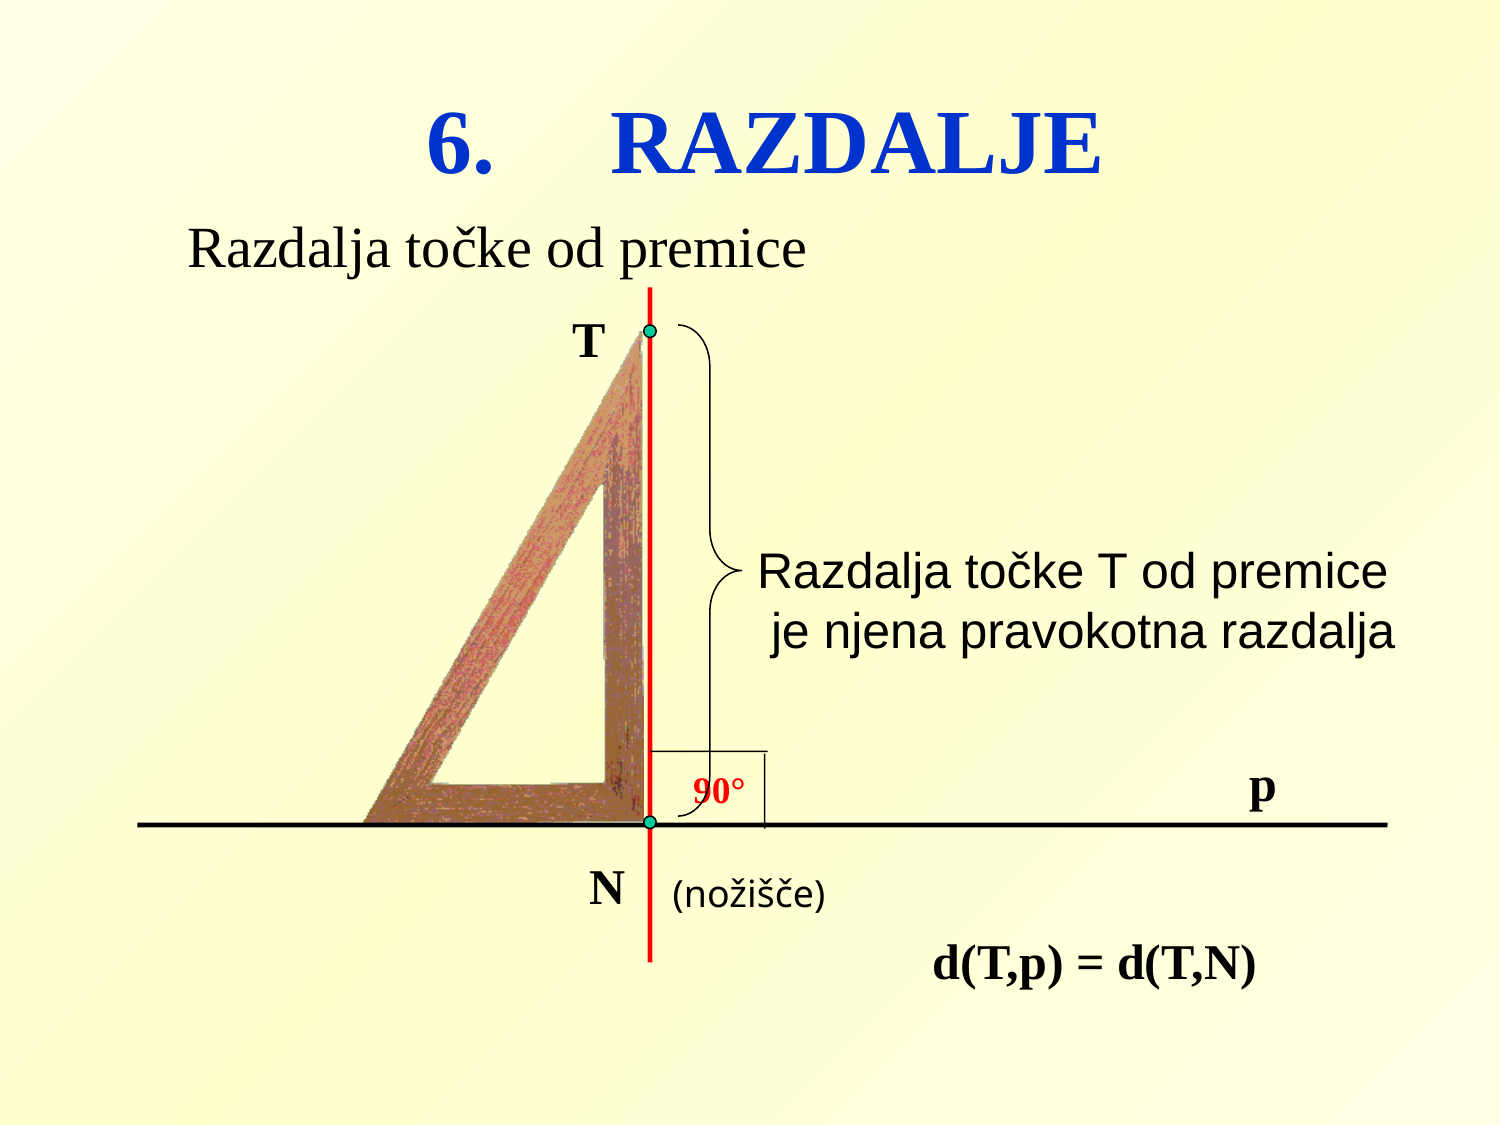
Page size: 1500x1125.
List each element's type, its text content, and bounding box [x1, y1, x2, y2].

picture [362, 330, 644, 822]
text_box Razdalja točke T od premice je njena pravokotna razdalja [742, 531, 1411, 667]
text_box 90° [678, 759, 709, 815]
text_box 90° [678, 759, 761, 819]
text_box (nožišče) [657, 862, 841, 923]
text_box T [558, 299, 622, 375]
text_box p [1235, 744, 1293, 820]
text_box 90° [699, 780, 705, 791]
text_box N [574, 847, 641, 923]
title Razdalja točke od premice [62, 200, 932, 288]
text_box d(T,p) = d(T,N) [917, 922, 1293, 998]
text_box 6. RAZDALJE [412, 74, 1144, 200]
